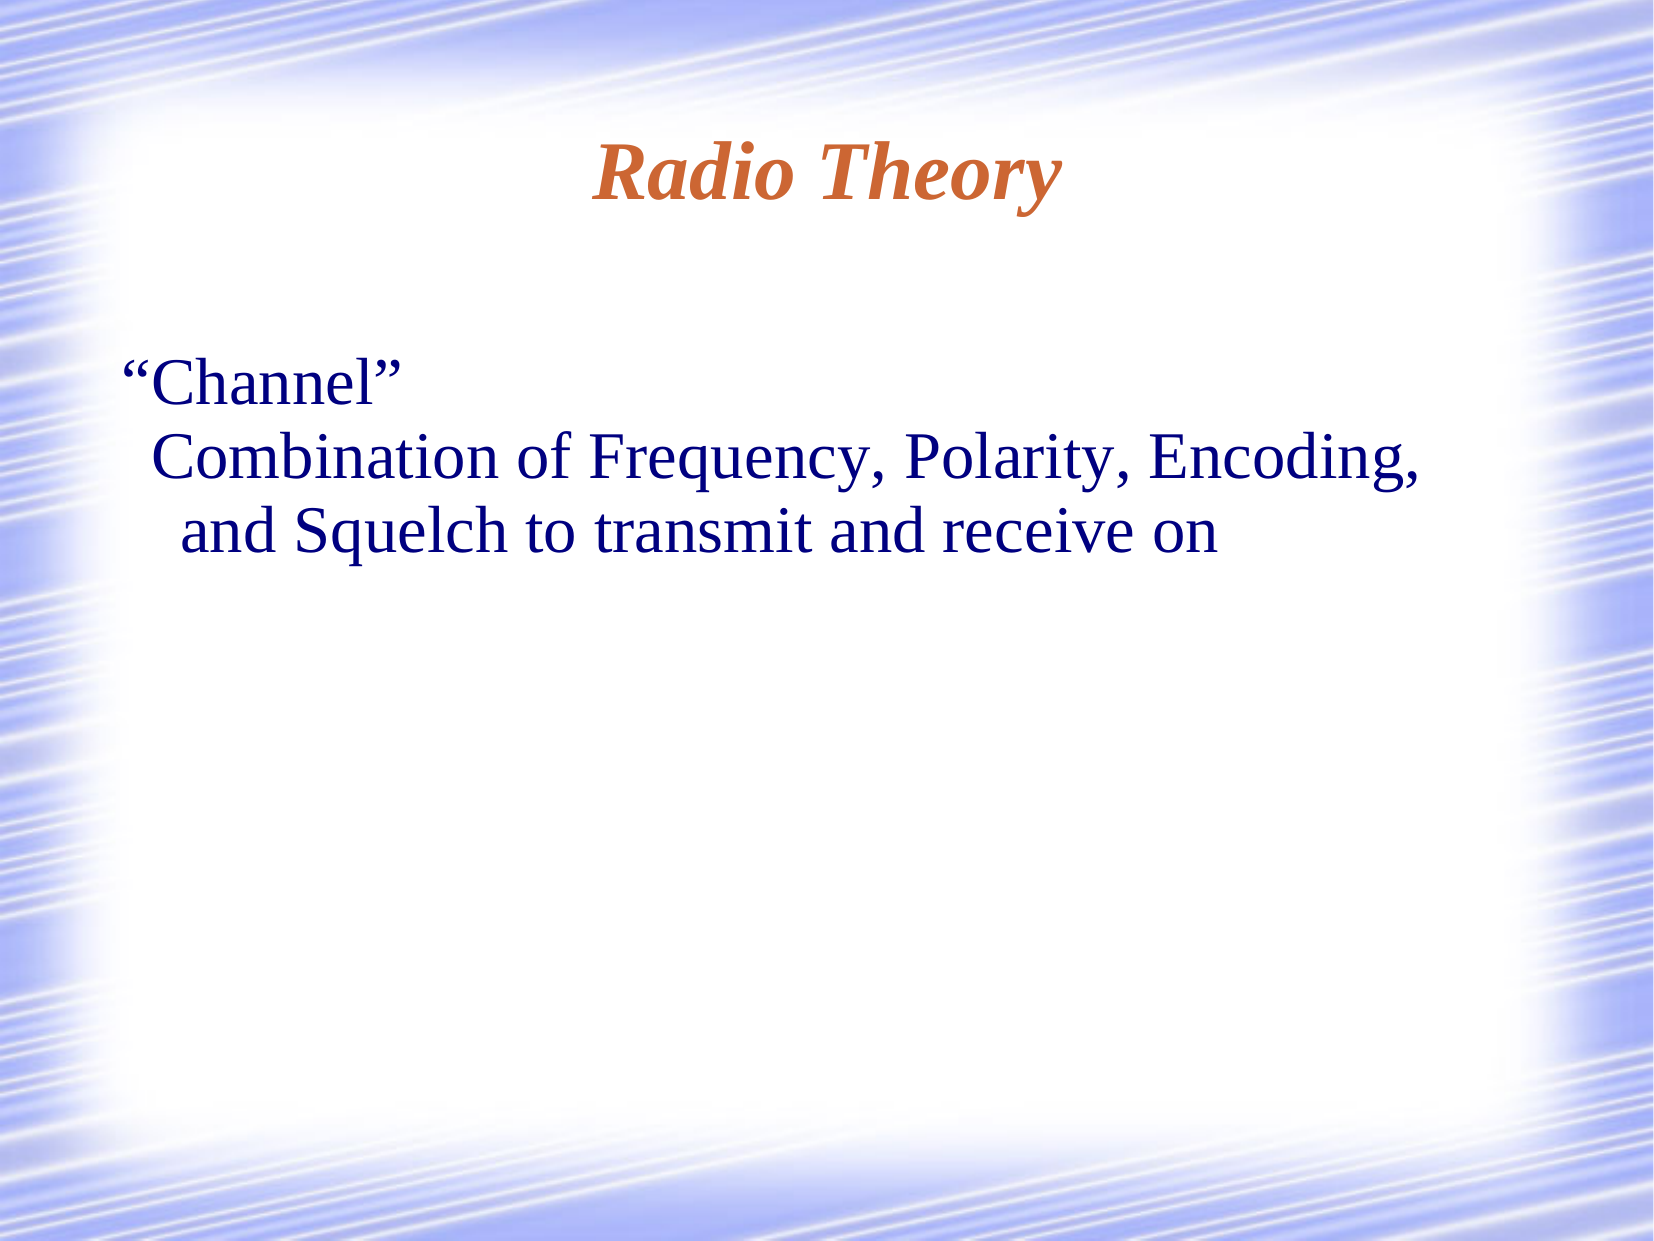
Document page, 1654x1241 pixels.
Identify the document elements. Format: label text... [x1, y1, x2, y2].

list “Channel” Combination of Frequency, Polarity, Encoding, and Squelch to transmit and receive on [121, 344, 1534, 1127]
picture [0, 0, 1654, 1241]
title Radio Theory [121, 67, 1534, 275]
